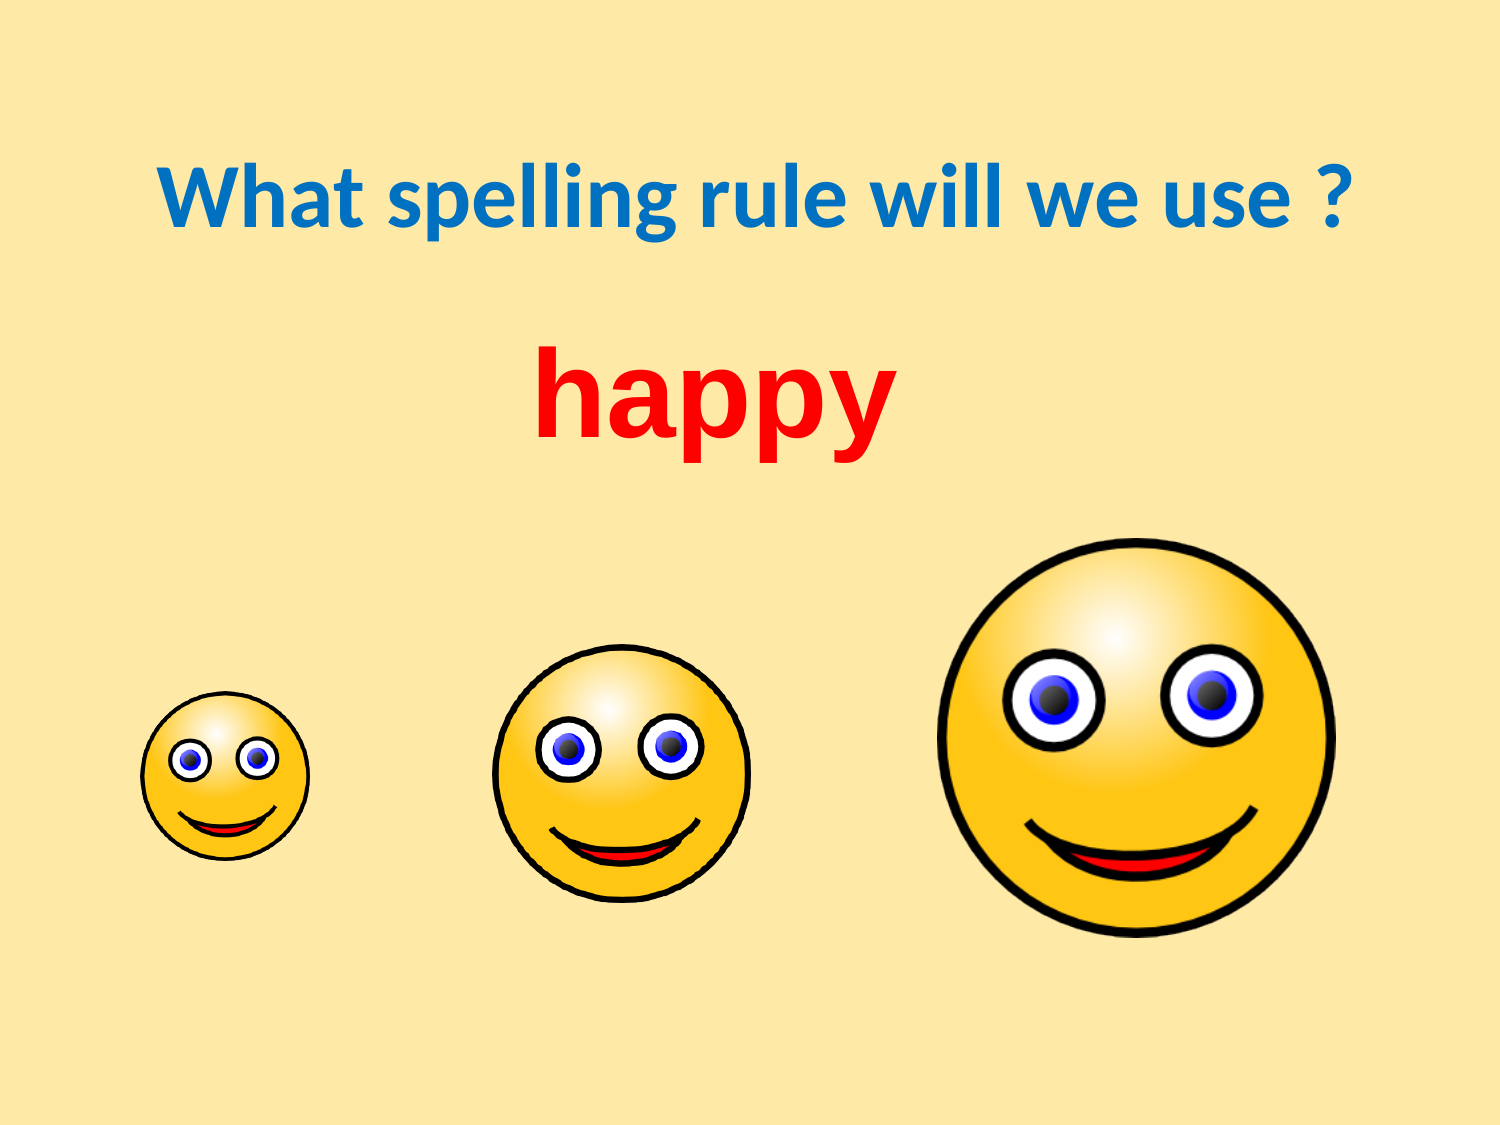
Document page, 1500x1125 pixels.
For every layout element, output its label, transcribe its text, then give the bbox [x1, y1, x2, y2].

title What spelling rule will we use ? [82, 128, 1433, 364]
picture [140, 691, 310, 861]
picture [492, 644, 751, 903]
picture [937, 538, 1336, 938]
text_box happy [515, 304, 1137, 471]
